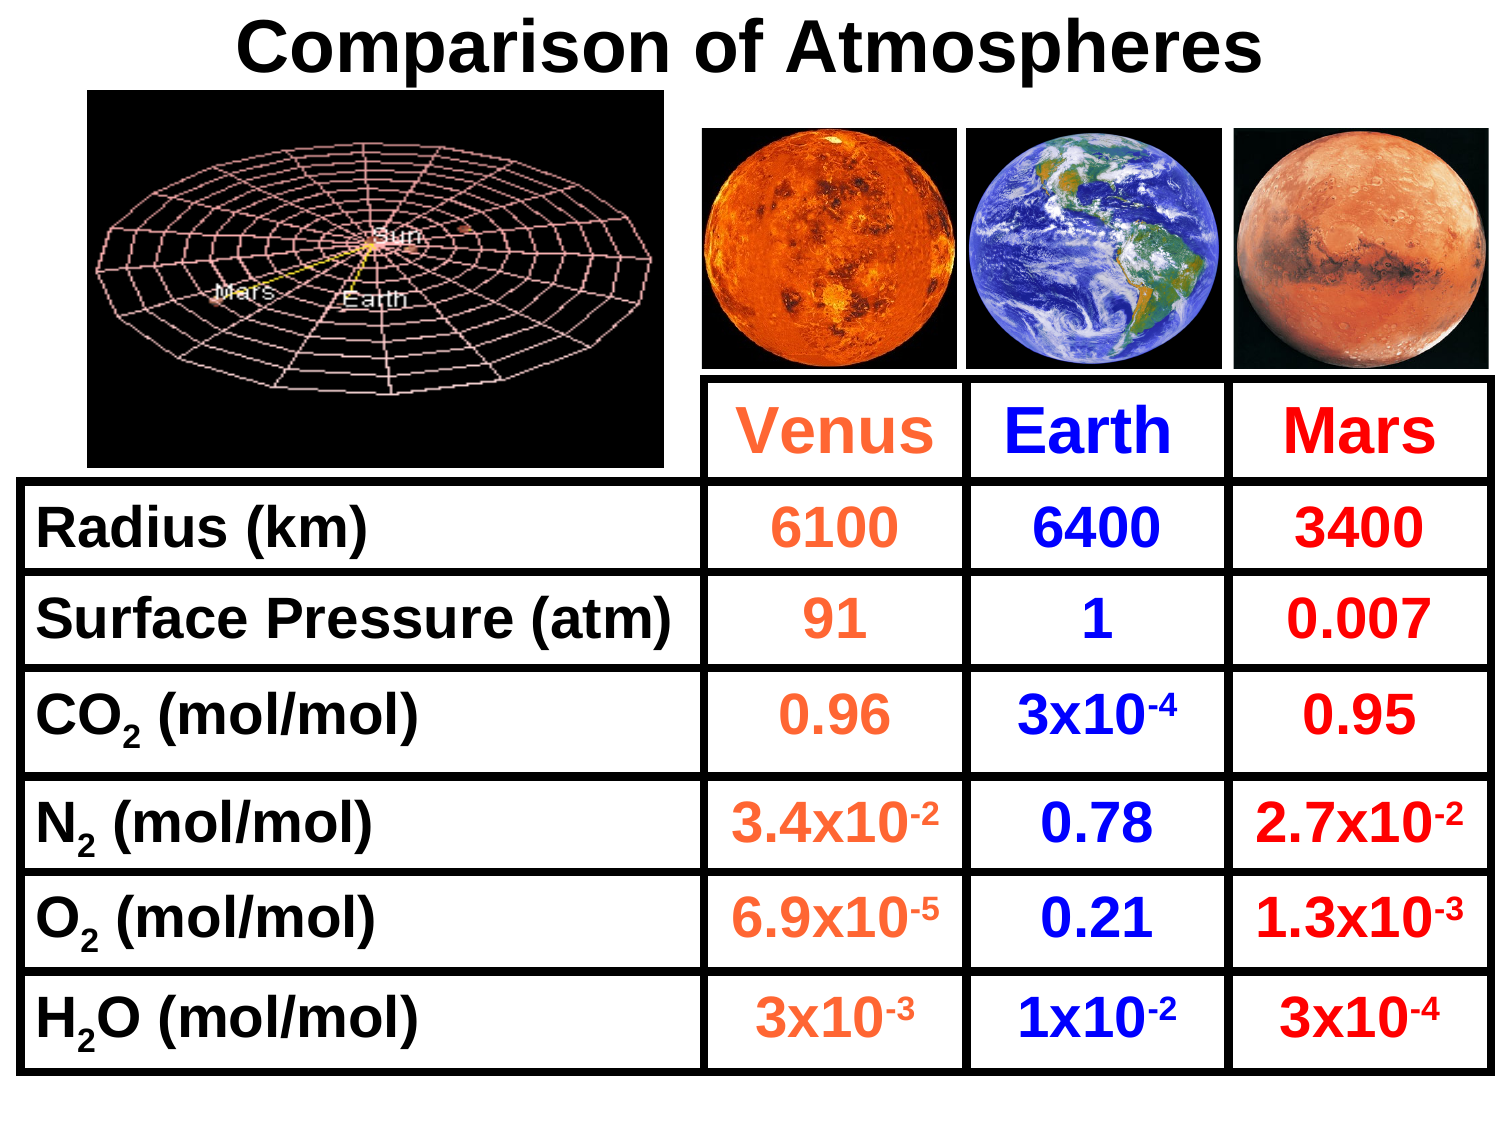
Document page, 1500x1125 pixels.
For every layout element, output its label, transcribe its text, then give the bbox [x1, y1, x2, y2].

table_header Mars [1233, 383, 1487, 477]
table_cell 3x10-4 [971, 672, 1224, 772]
table_header [21, 380, 700, 477]
table_cell Radius (km) [25, 486, 700, 568]
text_box Comparison of Atmospheres [0, 5, 1500, 90]
table_cell 0.78 [971, 781, 1224, 868]
table_cell 6100 [708, 486, 962, 568]
table_cell O2 (mol/mol) [25, 876, 700, 967]
table_cell 2.7x10-2 [1233, 781, 1487, 868]
table_cell 3400 [1233, 486, 1487, 568]
picture [966, 128, 1222, 369]
table_cell 91 [708, 576, 962, 664]
picture [1233, 128, 1489, 369]
table_cell N2 (mol/mol) [25, 781, 700, 868]
table_cell 0.95 [1233, 672, 1487, 772]
table_cell H2O (mol/mol) [25, 976, 700, 1068]
table_cell 6400 [971, 486, 1224, 568]
table_cell 6.9x10-5 [708, 876, 962, 967]
table_cell 1.3x10-3 [1233, 876, 1487, 967]
table_cell 3.4x10-2 [708, 781, 962, 868]
table_cell 3x10-3 [708, 976, 962, 1068]
table_cell 0.21 [971, 876, 1224, 967]
table_cell CO2 (mol/mol) [25, 672, 700, 772]
picture [701, 128, 957, 369]
picture [87, 90, 664, 468]
table_cell 1 [971, 576, 1224, 664]
table_cell 3x10-4 [1233, 976, 1487, 1068]
table_cell Surface Pressure (atm) [25, 576, 700, 664]
table_cell 0.96 [708, 672, 962, 772]
table_header Venus [708, 383, 962, 477]
table_cell 1x10-2 [971, 976, 1224, 1068]
table_cell 0.007 [1233, 576, 1487, 664]
table_header Earth [971, 383, 1224, 477]
